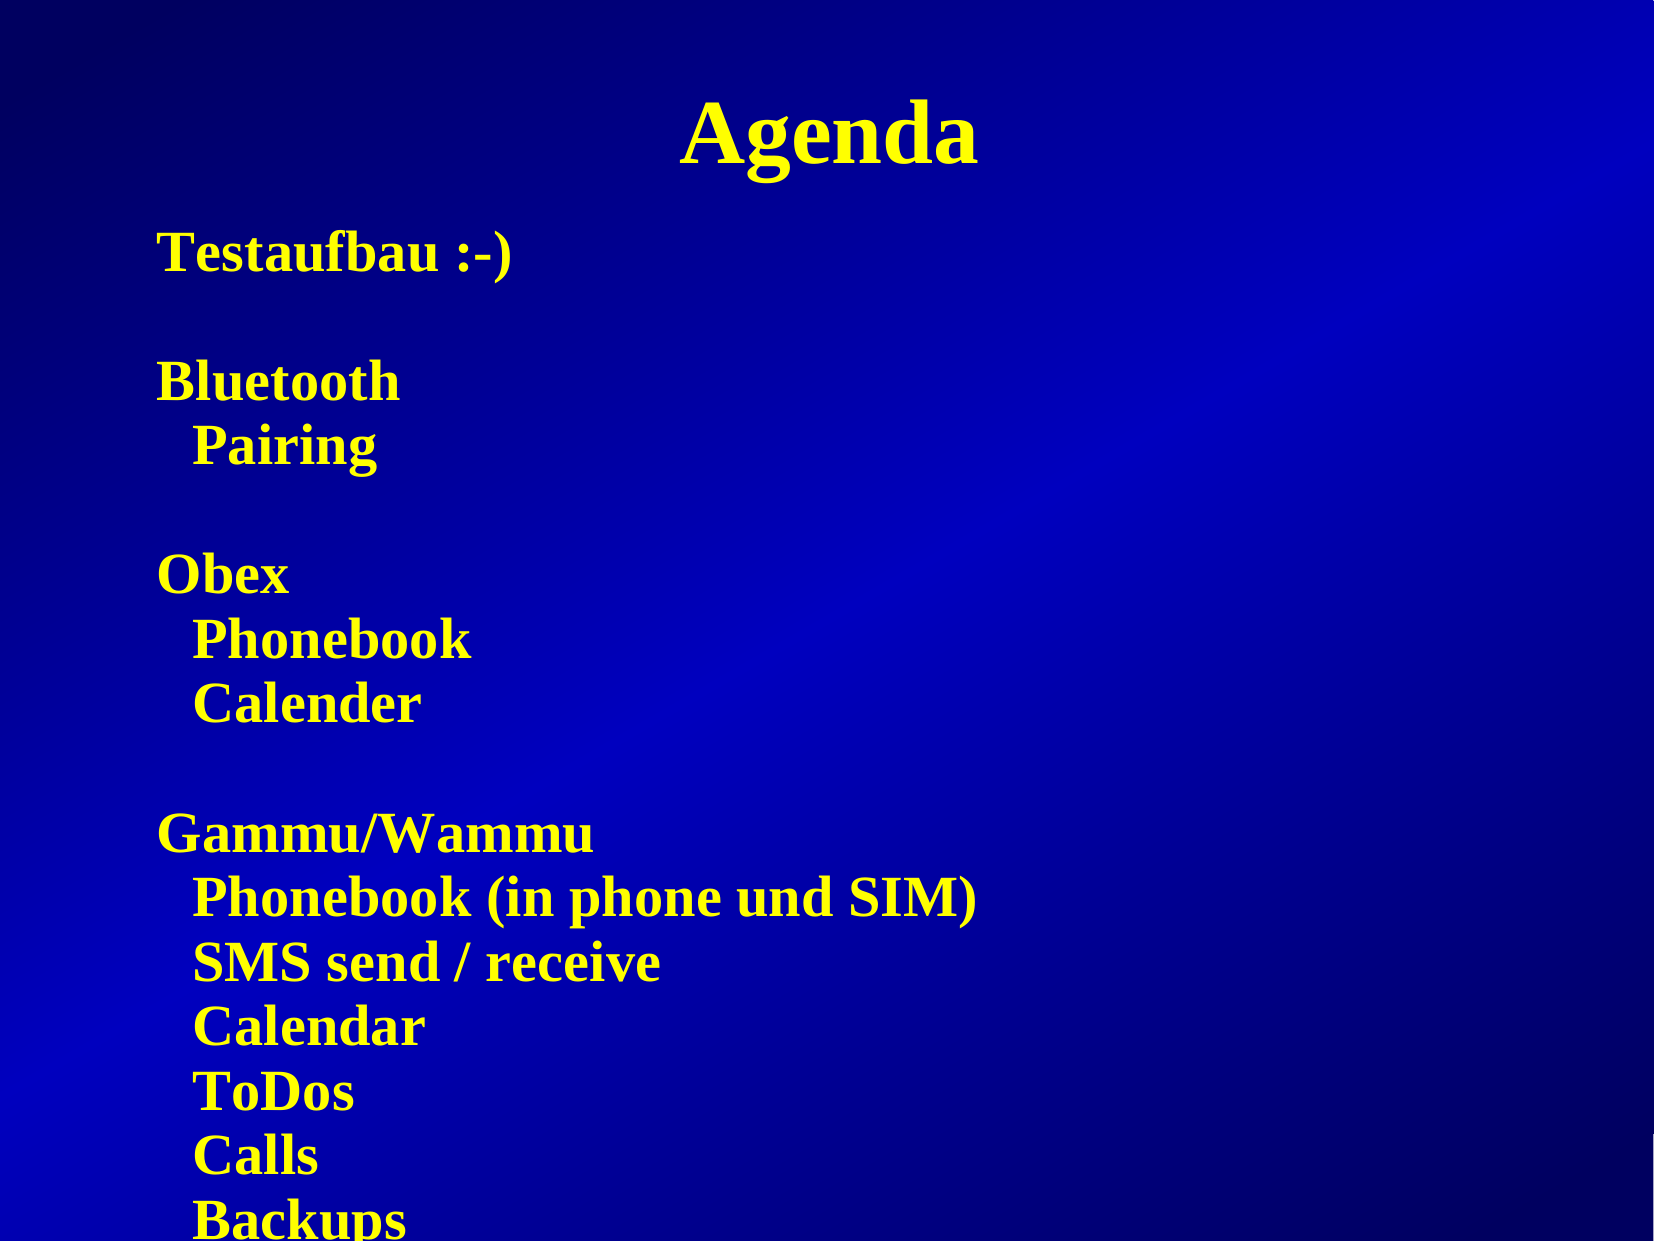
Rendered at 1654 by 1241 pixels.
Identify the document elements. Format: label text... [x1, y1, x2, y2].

title Agenda [123, 29, 1536, 237]
subtitle Testaufbau :-) Bluetooth Pairing Obex Phonebook Calender Gammu/Wammu Phonebook (in phone und SIM) SMS send / receive Calendar ToDos Calls Backups [121, 219, 1534, 1241]
